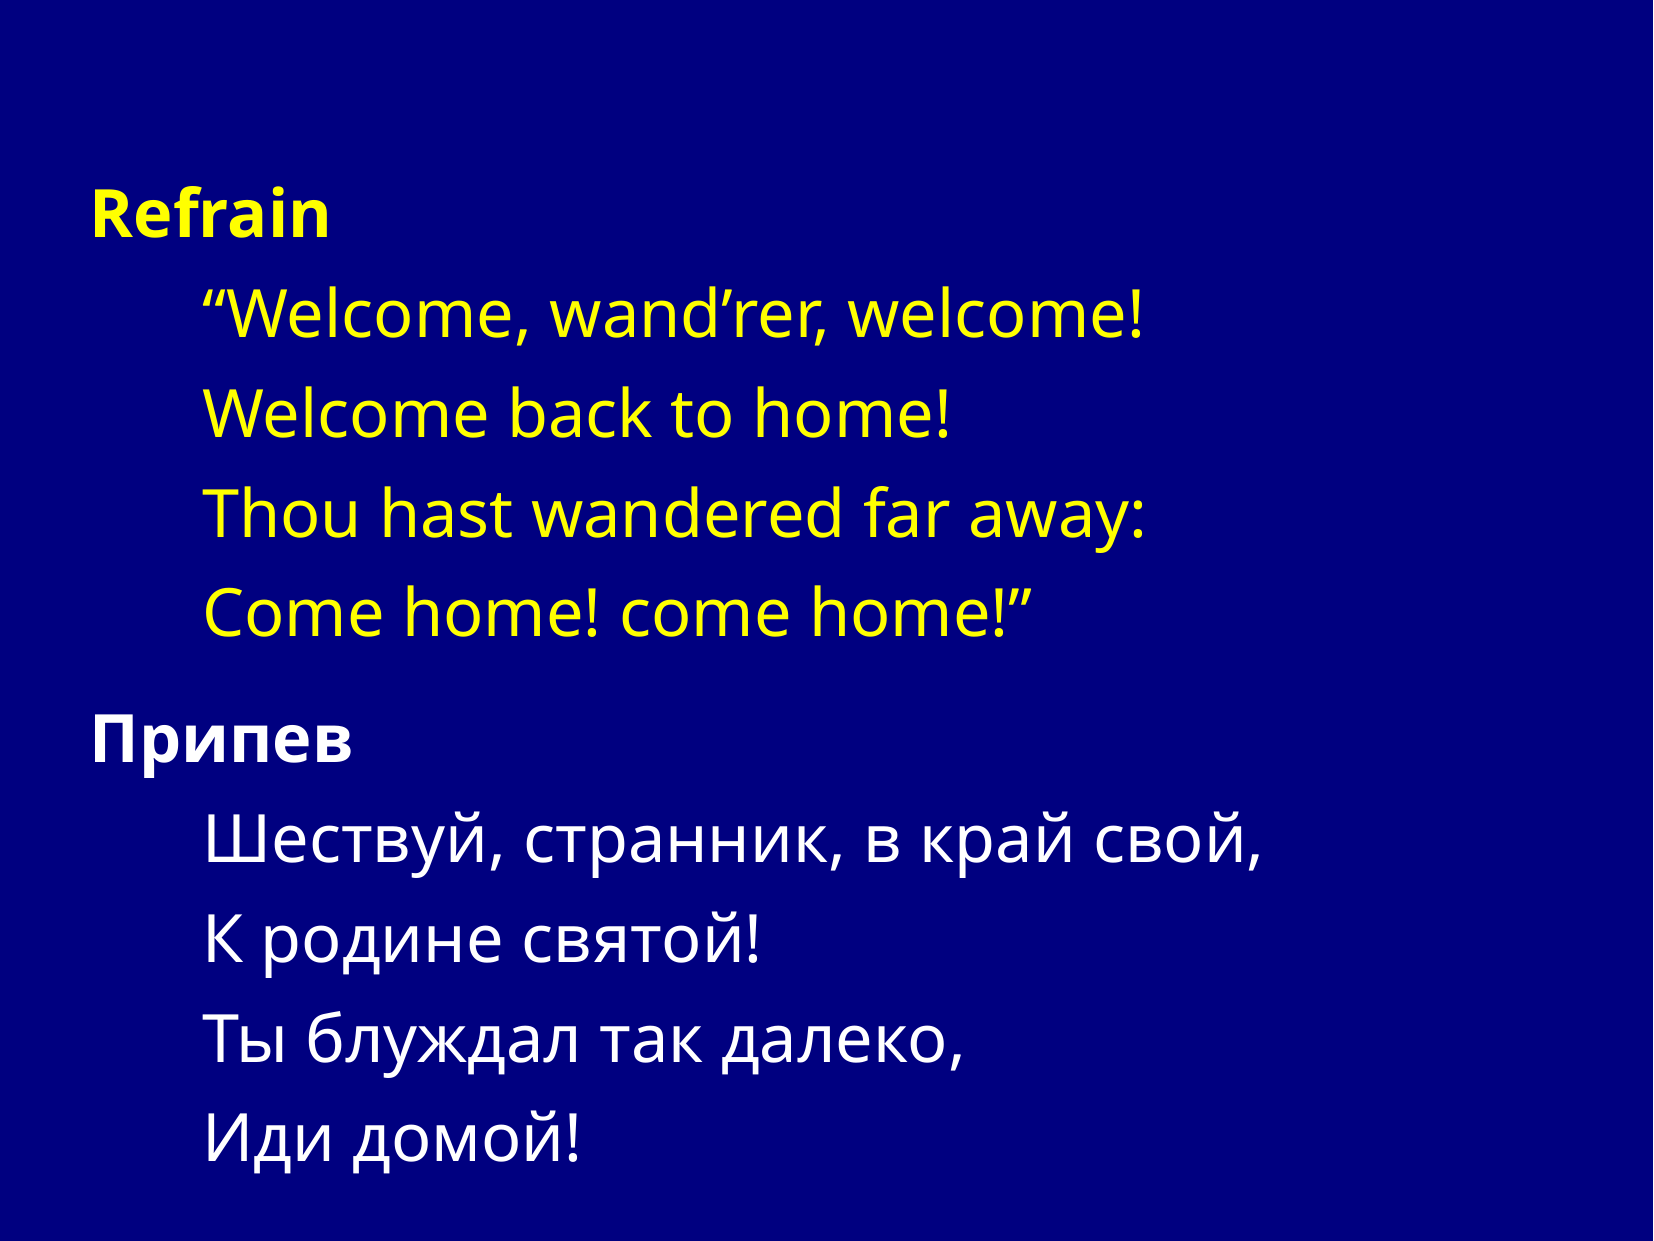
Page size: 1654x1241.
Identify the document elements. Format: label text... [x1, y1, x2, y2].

text_box Припев Шествуй, странник, в край свой, К родине святой! Ты блуждал так далеко, Иди домой! [75, 675, 1576, 1163]
text_box Refrain “Welcome, wand’rer, welcome! Welcome back to home! Thou hast wandered far away: Come home! come home!” [75, 150, 1576, 638]
